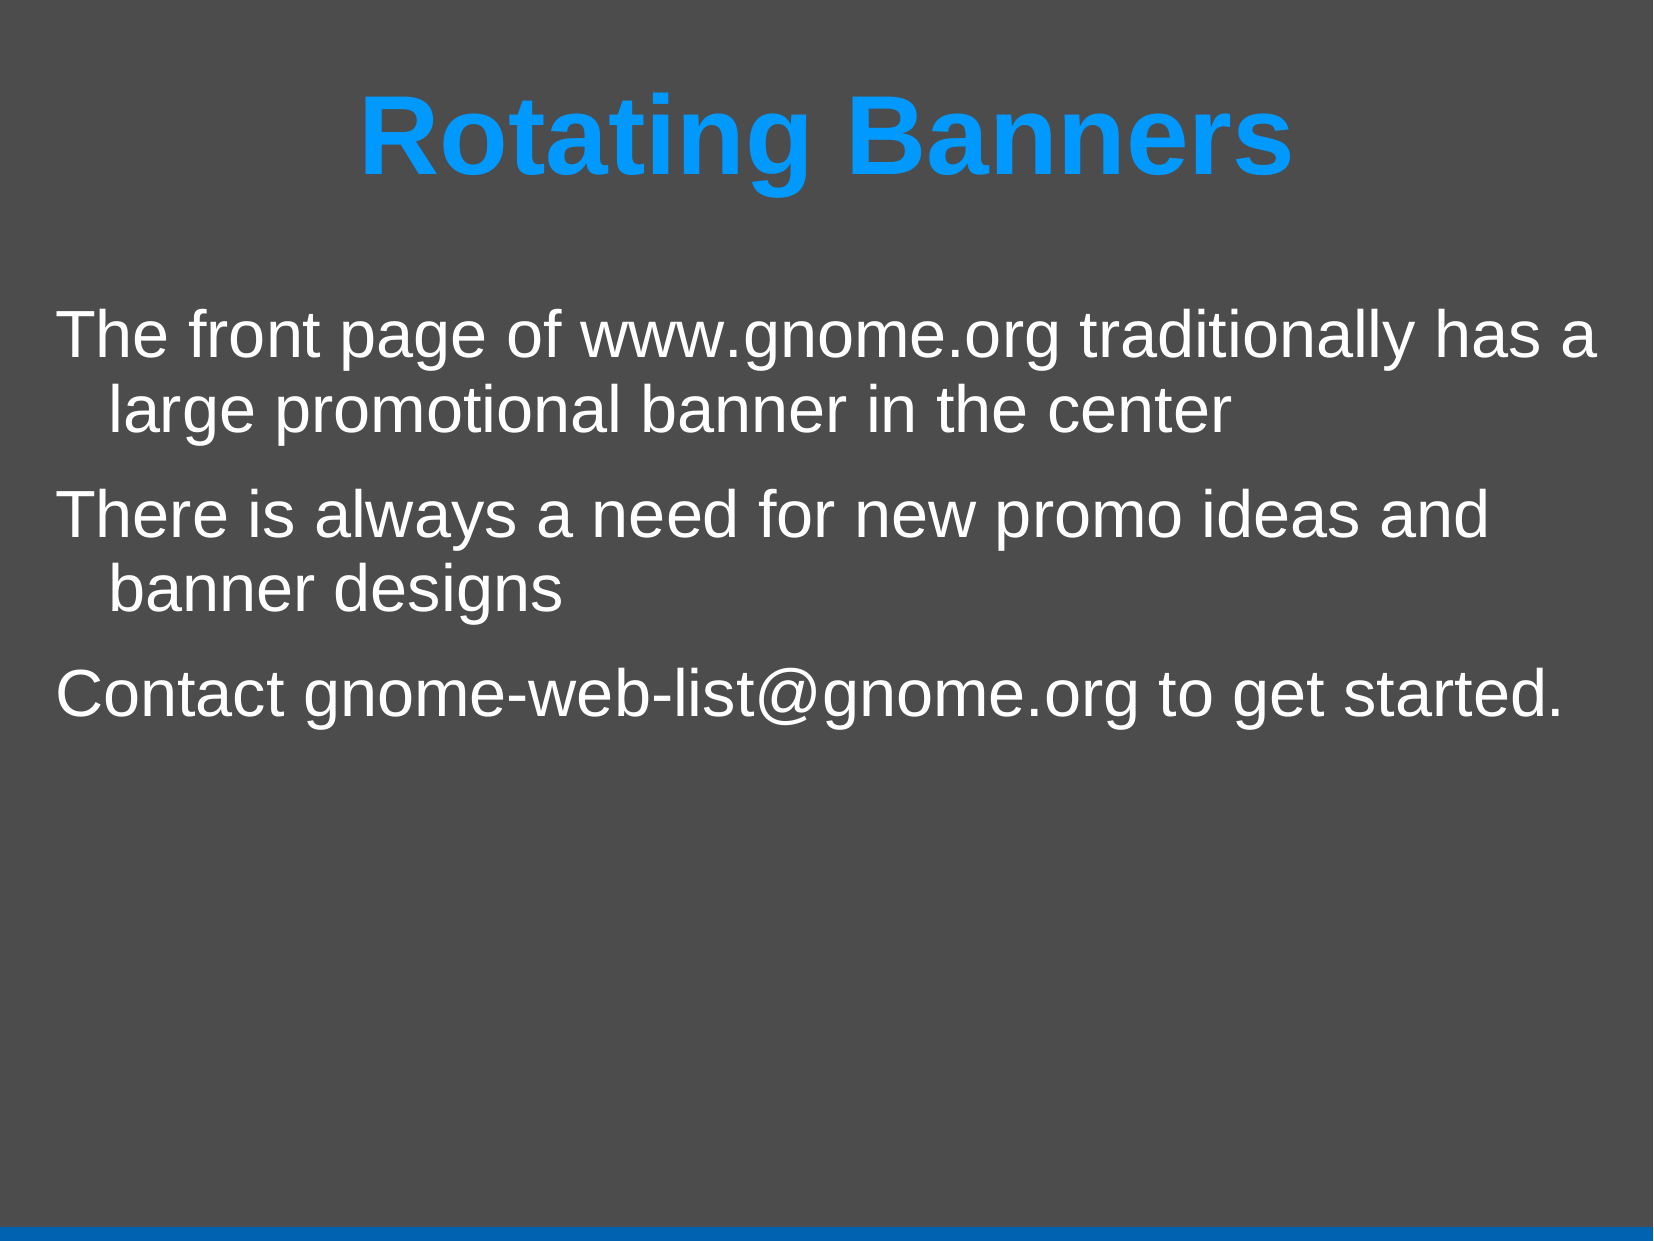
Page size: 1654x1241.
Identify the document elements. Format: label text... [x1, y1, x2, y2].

list The front page of www.gnome.org traditionally has a large promotional banner in the center There is always a need for new promo ideas and banner designs Contact gnome-web-list@gnome.org to get started. [37, 297, 1613, 1163]
title Rotating Banners [121, 32, 1533, 240]
